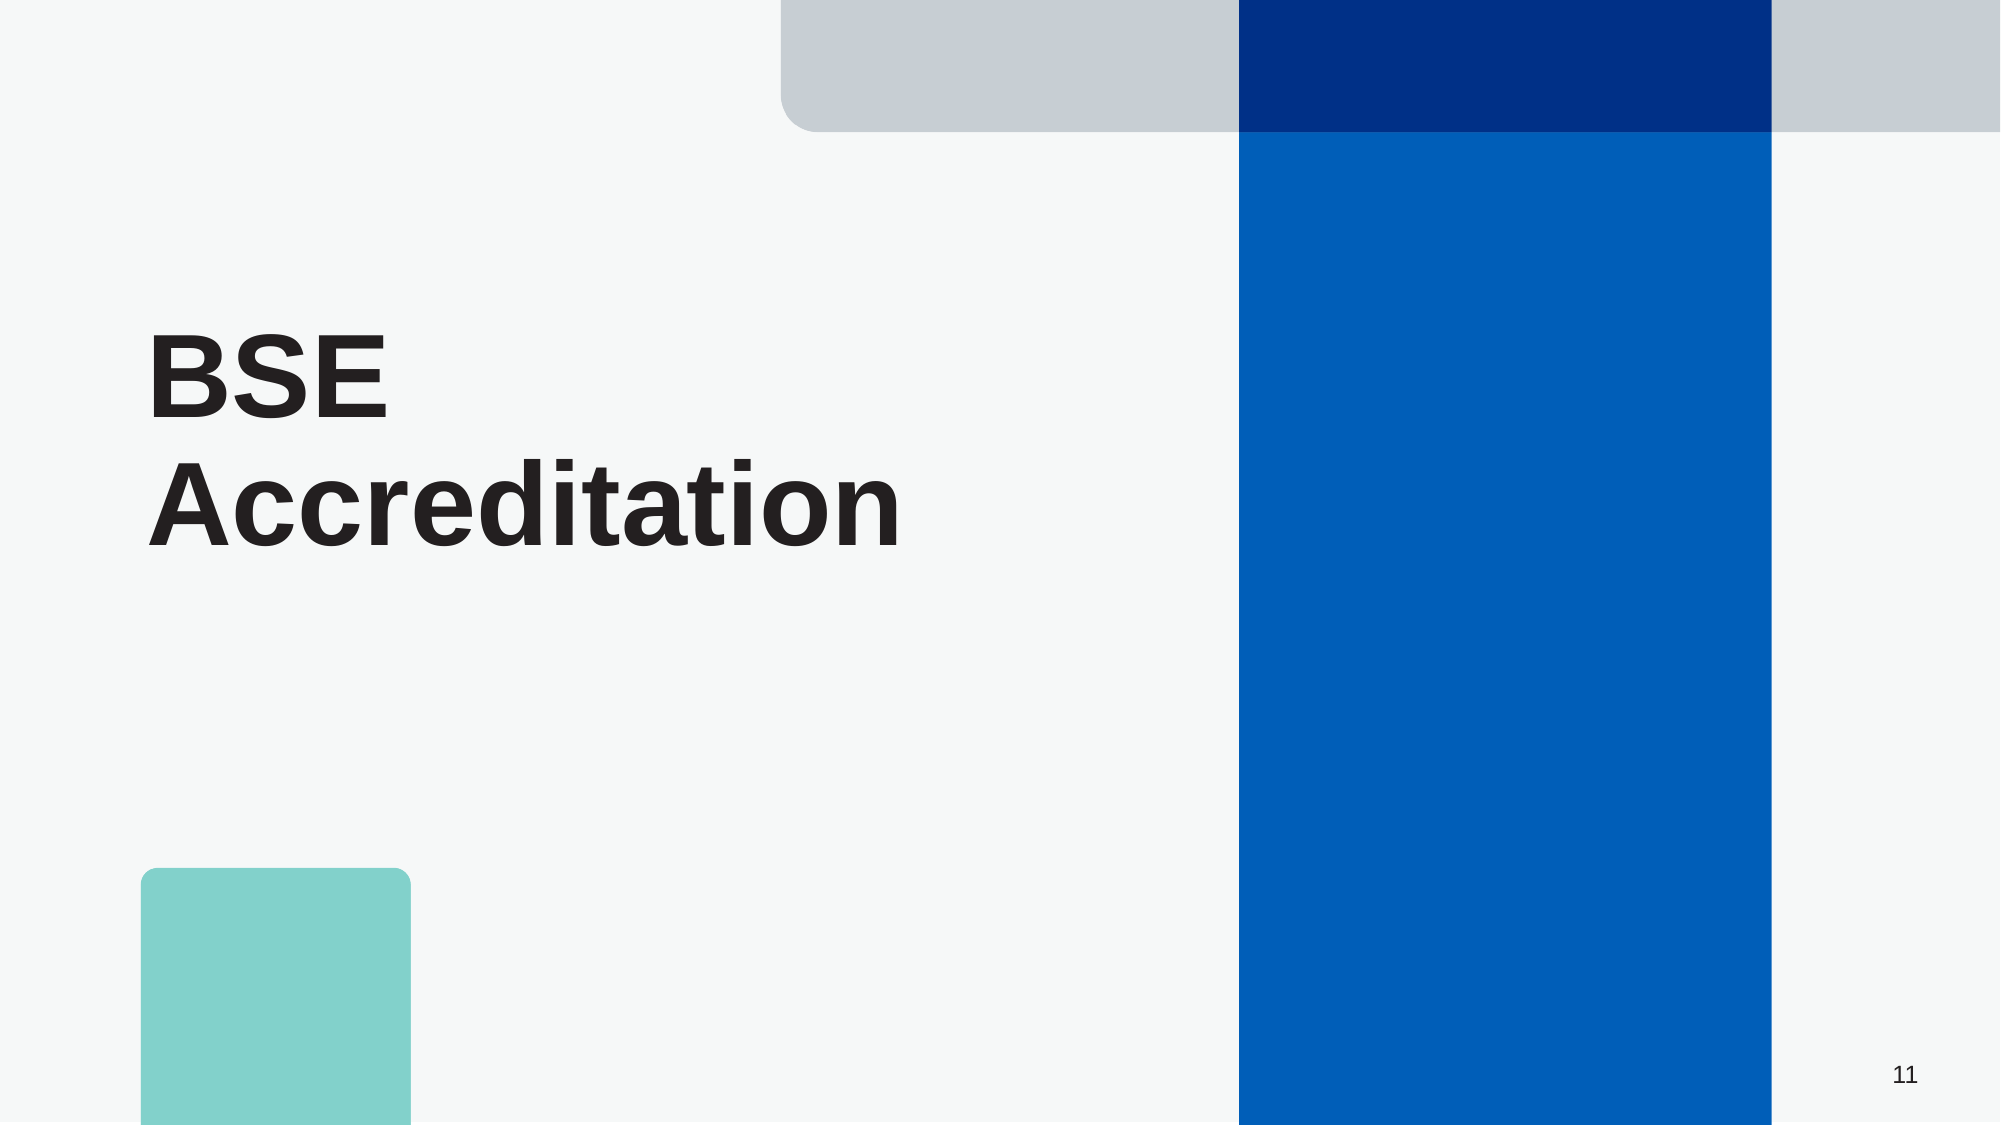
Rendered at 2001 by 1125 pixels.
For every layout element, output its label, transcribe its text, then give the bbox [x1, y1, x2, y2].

list BSE Accreditation [146, 314, 1079, 572]
